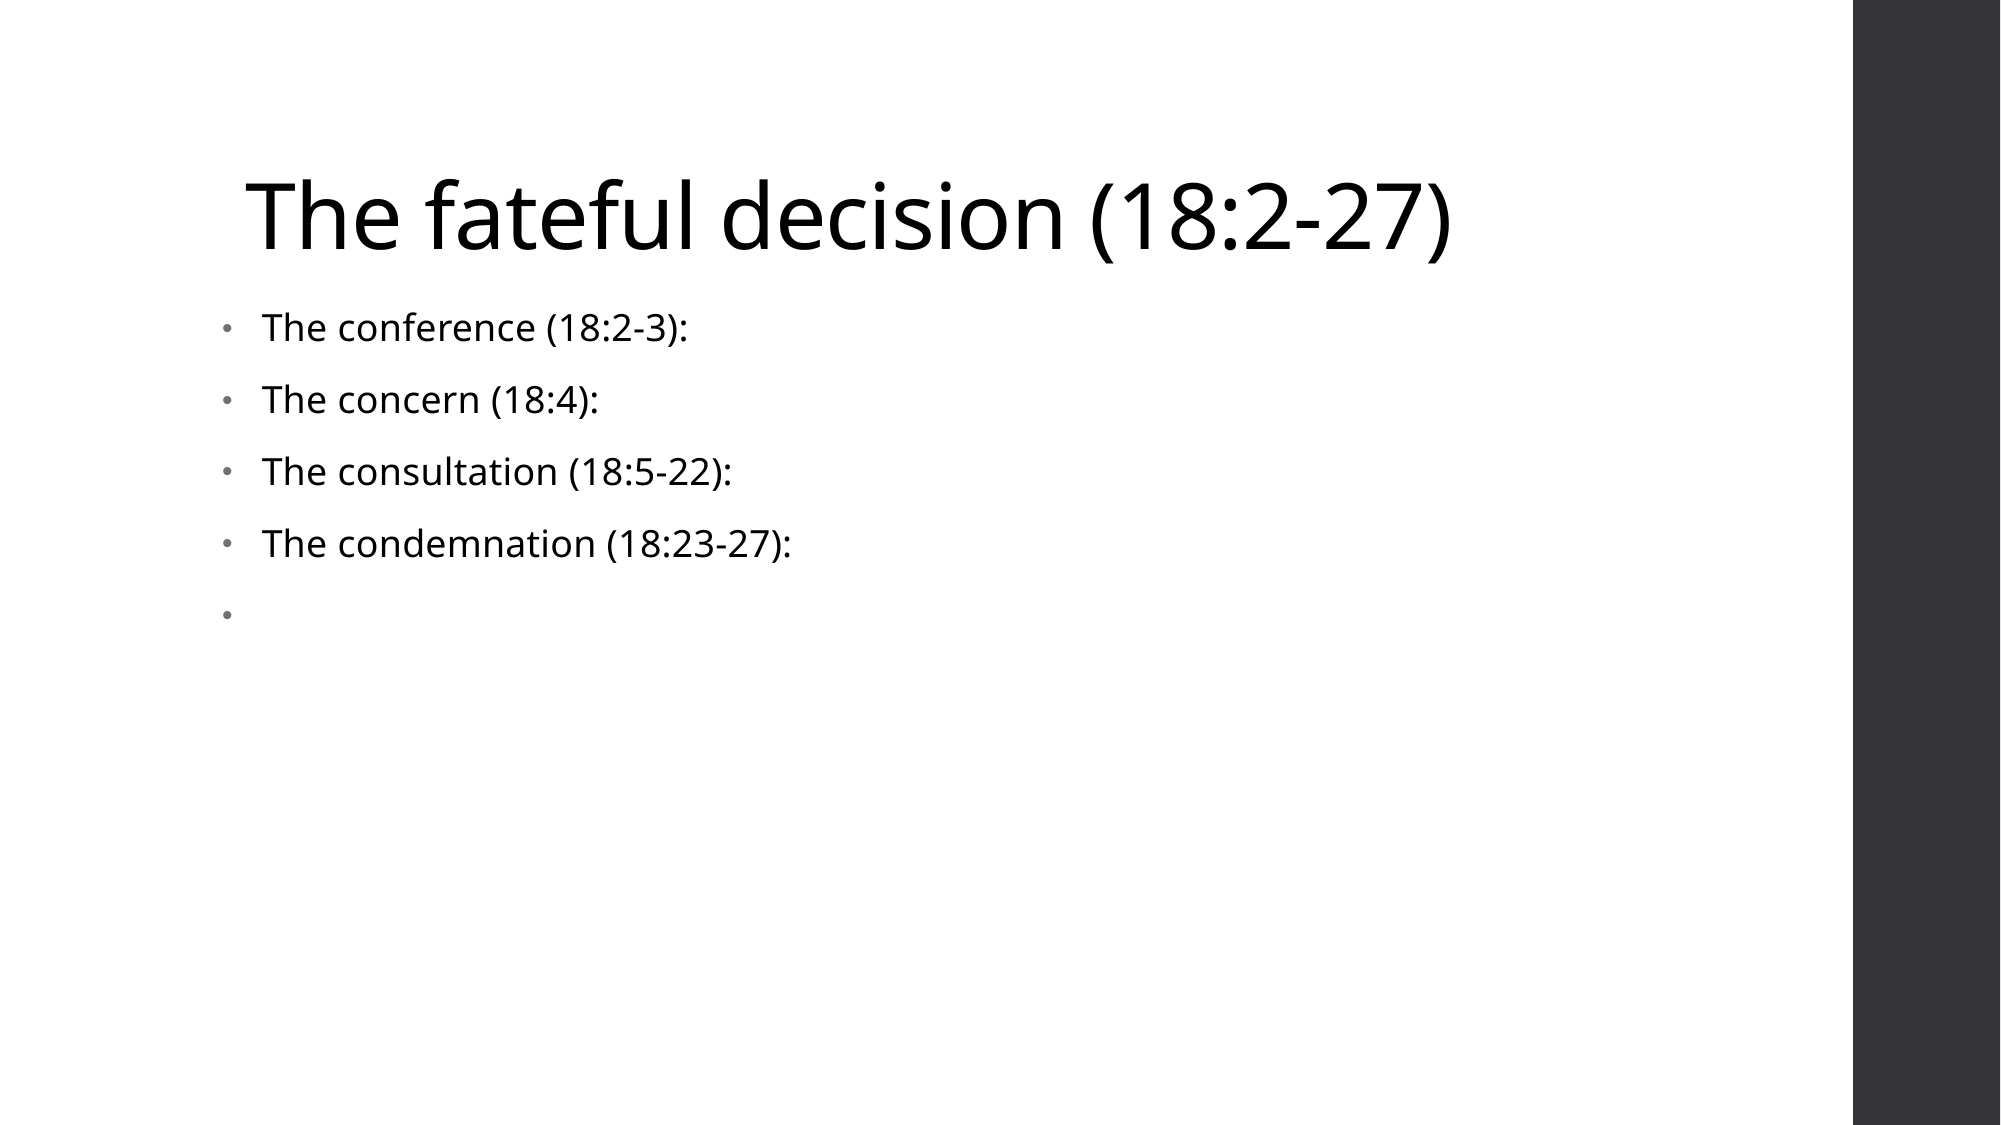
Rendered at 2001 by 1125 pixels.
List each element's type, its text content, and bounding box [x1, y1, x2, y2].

title The fateful decision (18:2-27) [206, 60, 1797, 278]
list The conference (18:2-3): The concern (18:4): The consultation (18:5-22): The condemnation (18:23-27): [206, 299, 1617, 1014]
